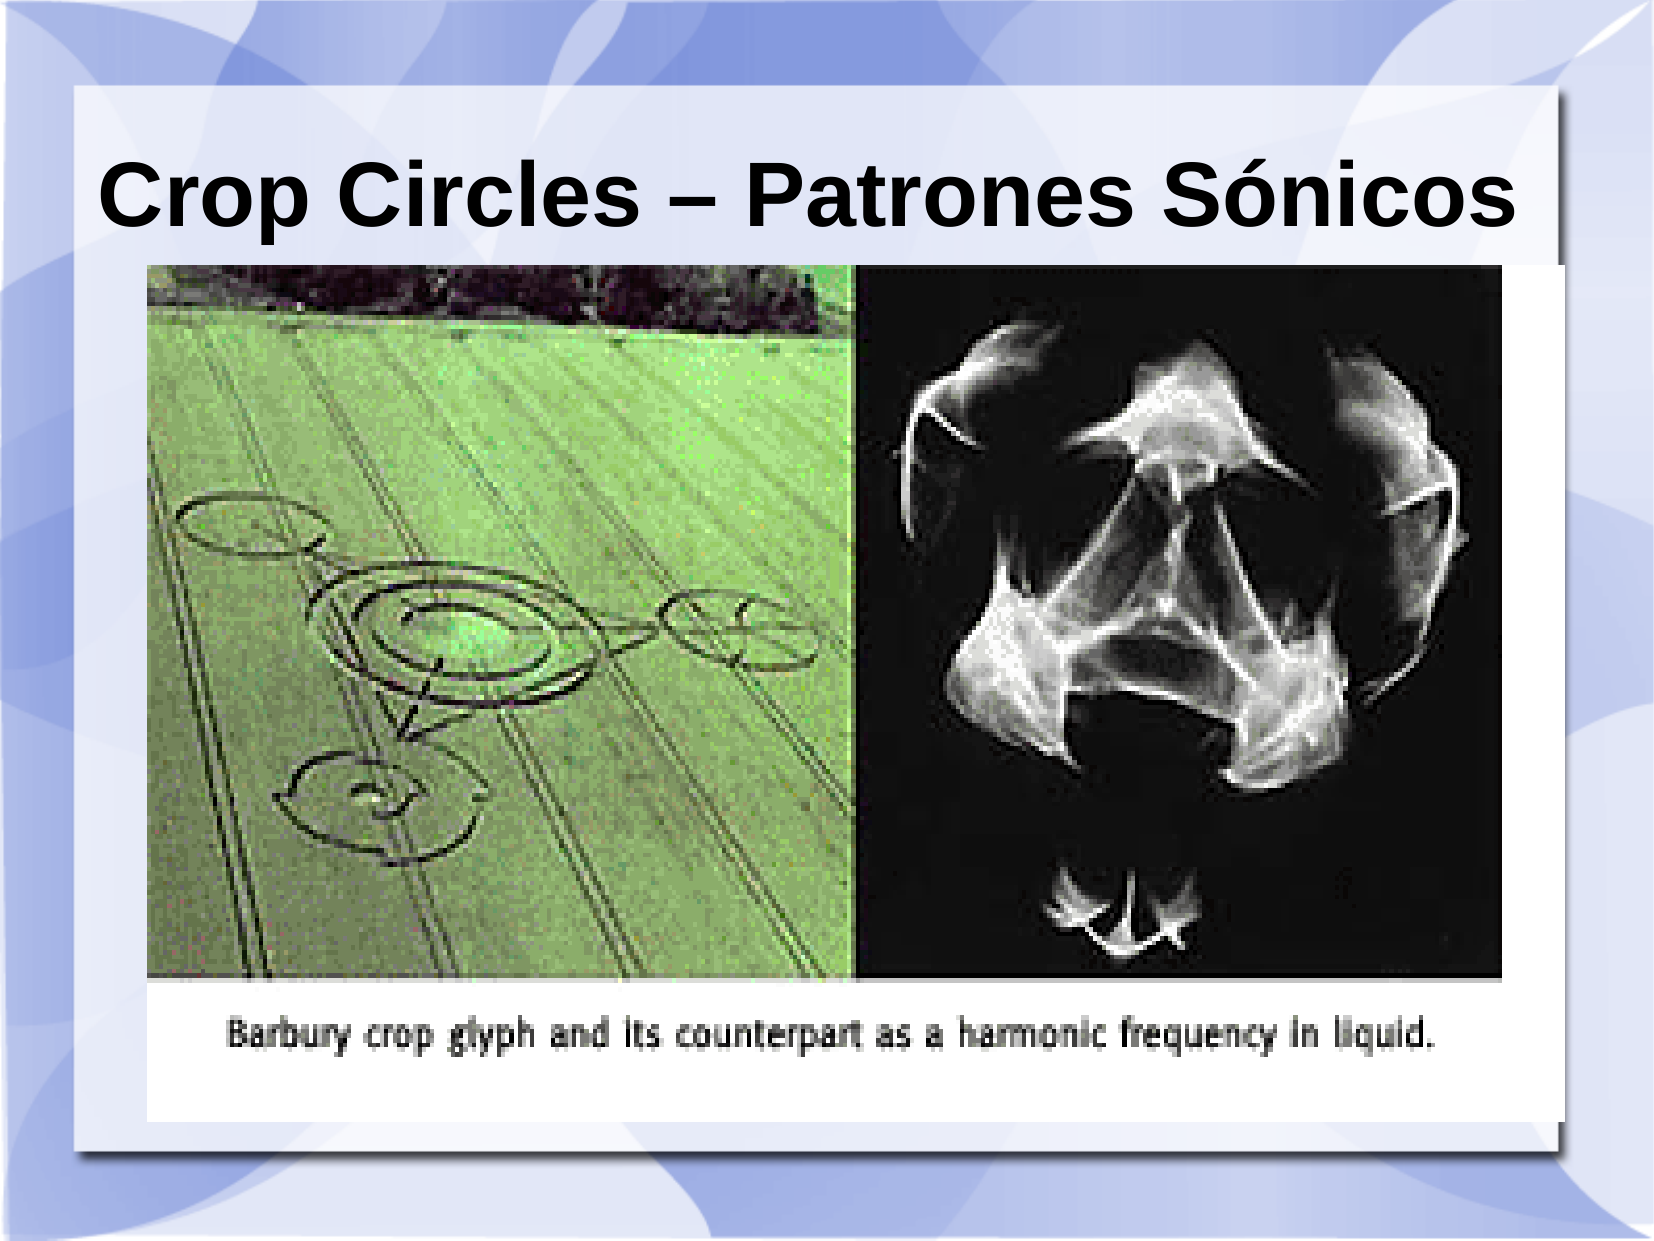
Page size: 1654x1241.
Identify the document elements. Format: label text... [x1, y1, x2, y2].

title Crop Circles – Patrones Sónicos [82, 90, 1536, 298]
picture [0, 0, 1654, 1241]
